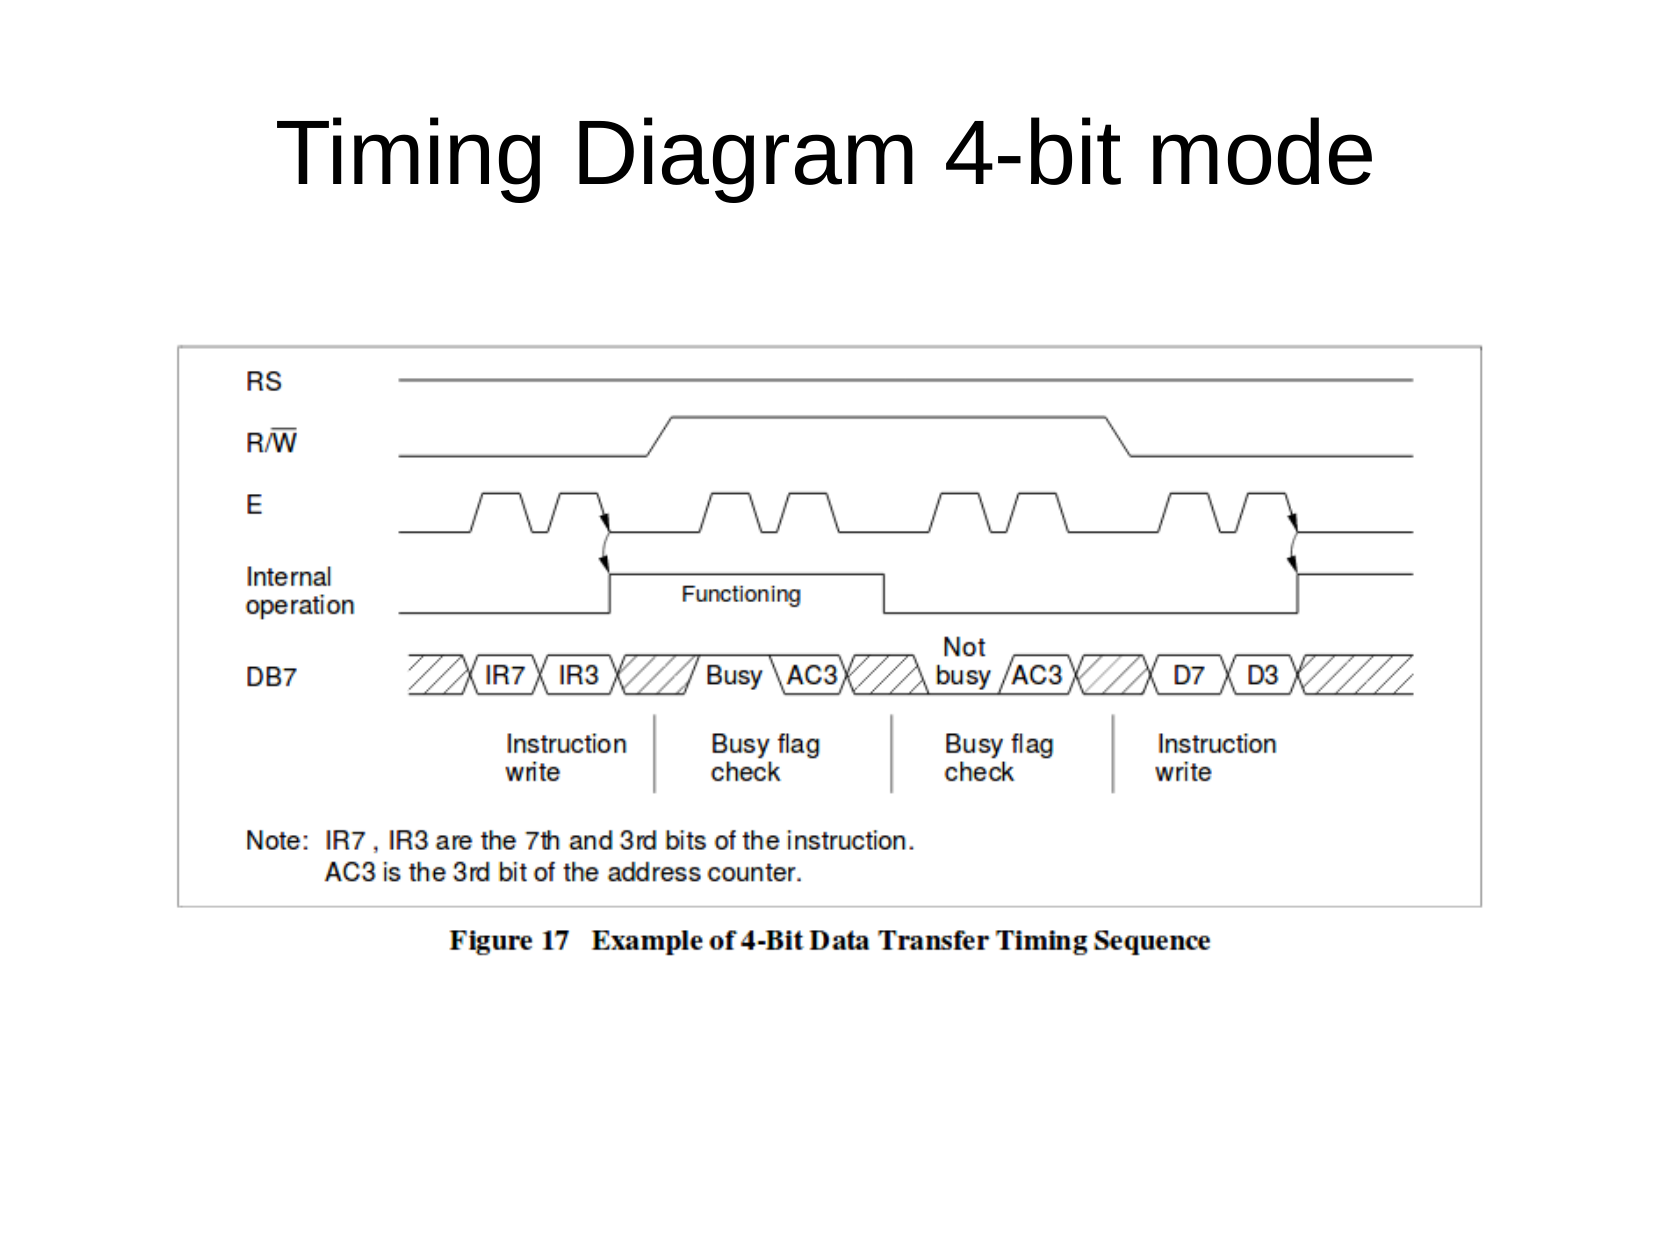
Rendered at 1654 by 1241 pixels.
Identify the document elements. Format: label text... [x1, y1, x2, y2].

title Timing Diagram 4-bit mode [82, 49, 1571, 257]
picture [153, 326, 1500, 973]
